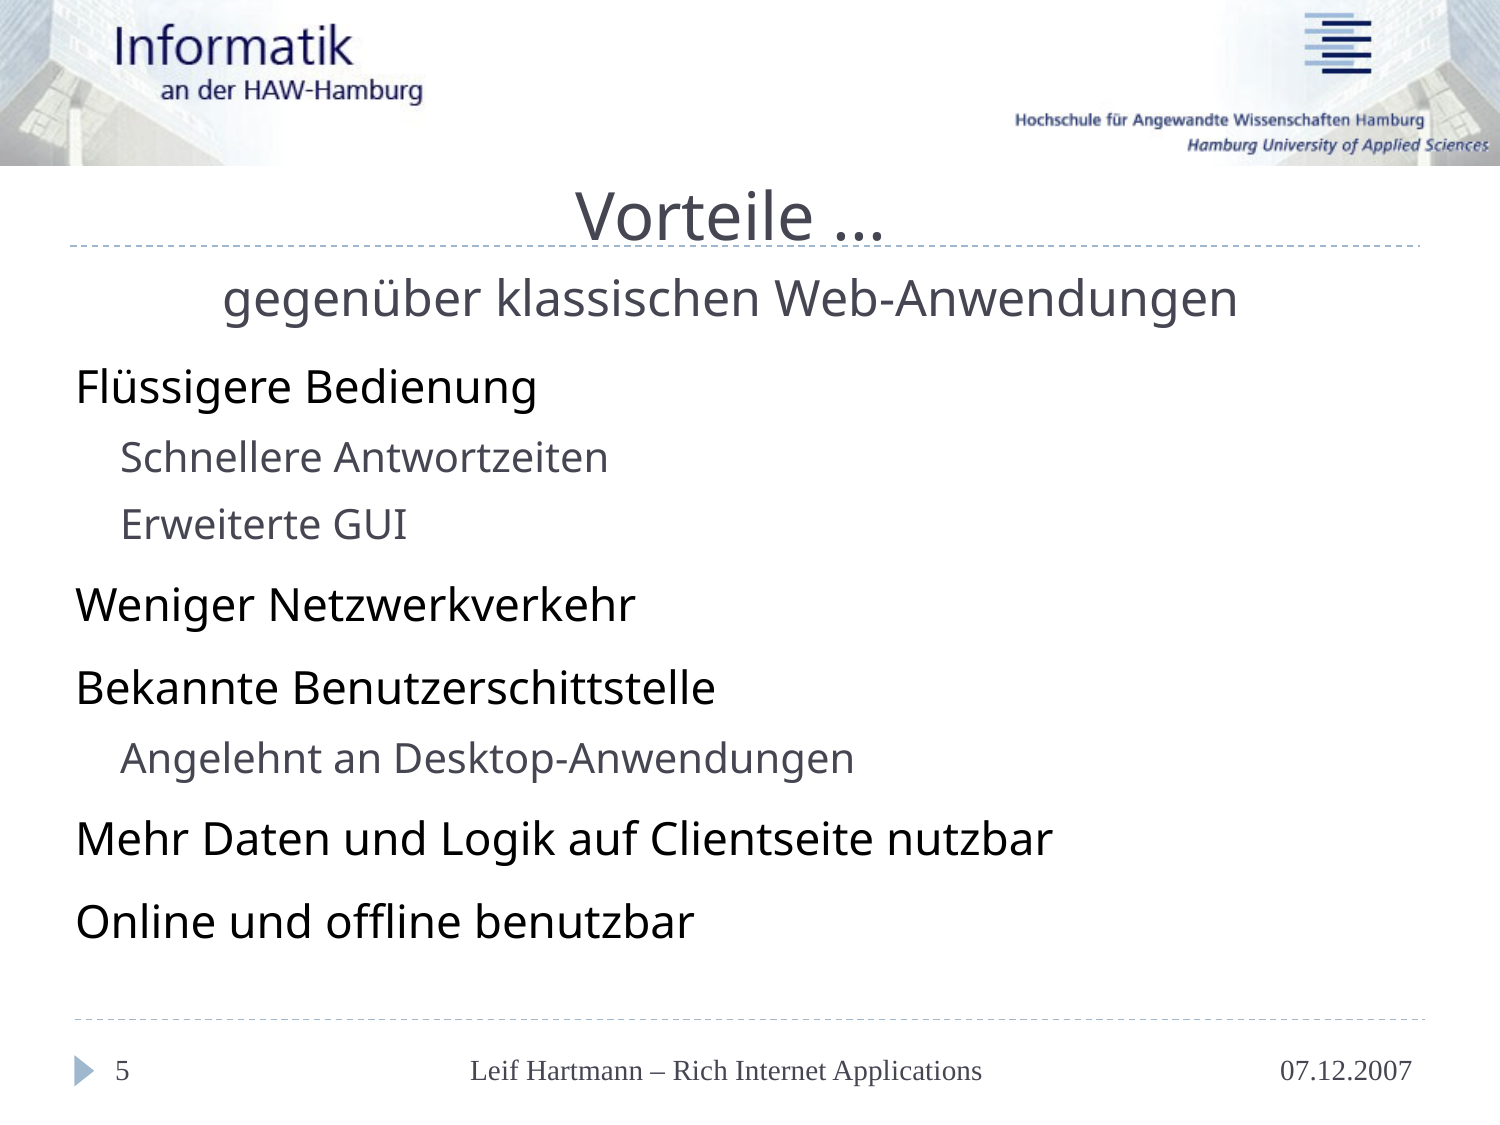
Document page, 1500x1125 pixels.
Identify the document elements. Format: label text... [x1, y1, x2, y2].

title Vorteile ... [56, 171, 1407, 254]
title gegenüber klassischen Web-Anwendungen [56, 254, 1407, 342]
list Flüssigere Bedienung Schnellere Antwortzeiten Erweiterte GUI Weniger Netzwerkverkehr Bekannte Benutzerschittstelle Angelehnt an Desktop-Anwendungen Mehr Daten und Logik auf Clientseite nutzbar Online und offline benutzbar [75, 354, 1426, 964]
picture [0, 0, 1500, 166]
